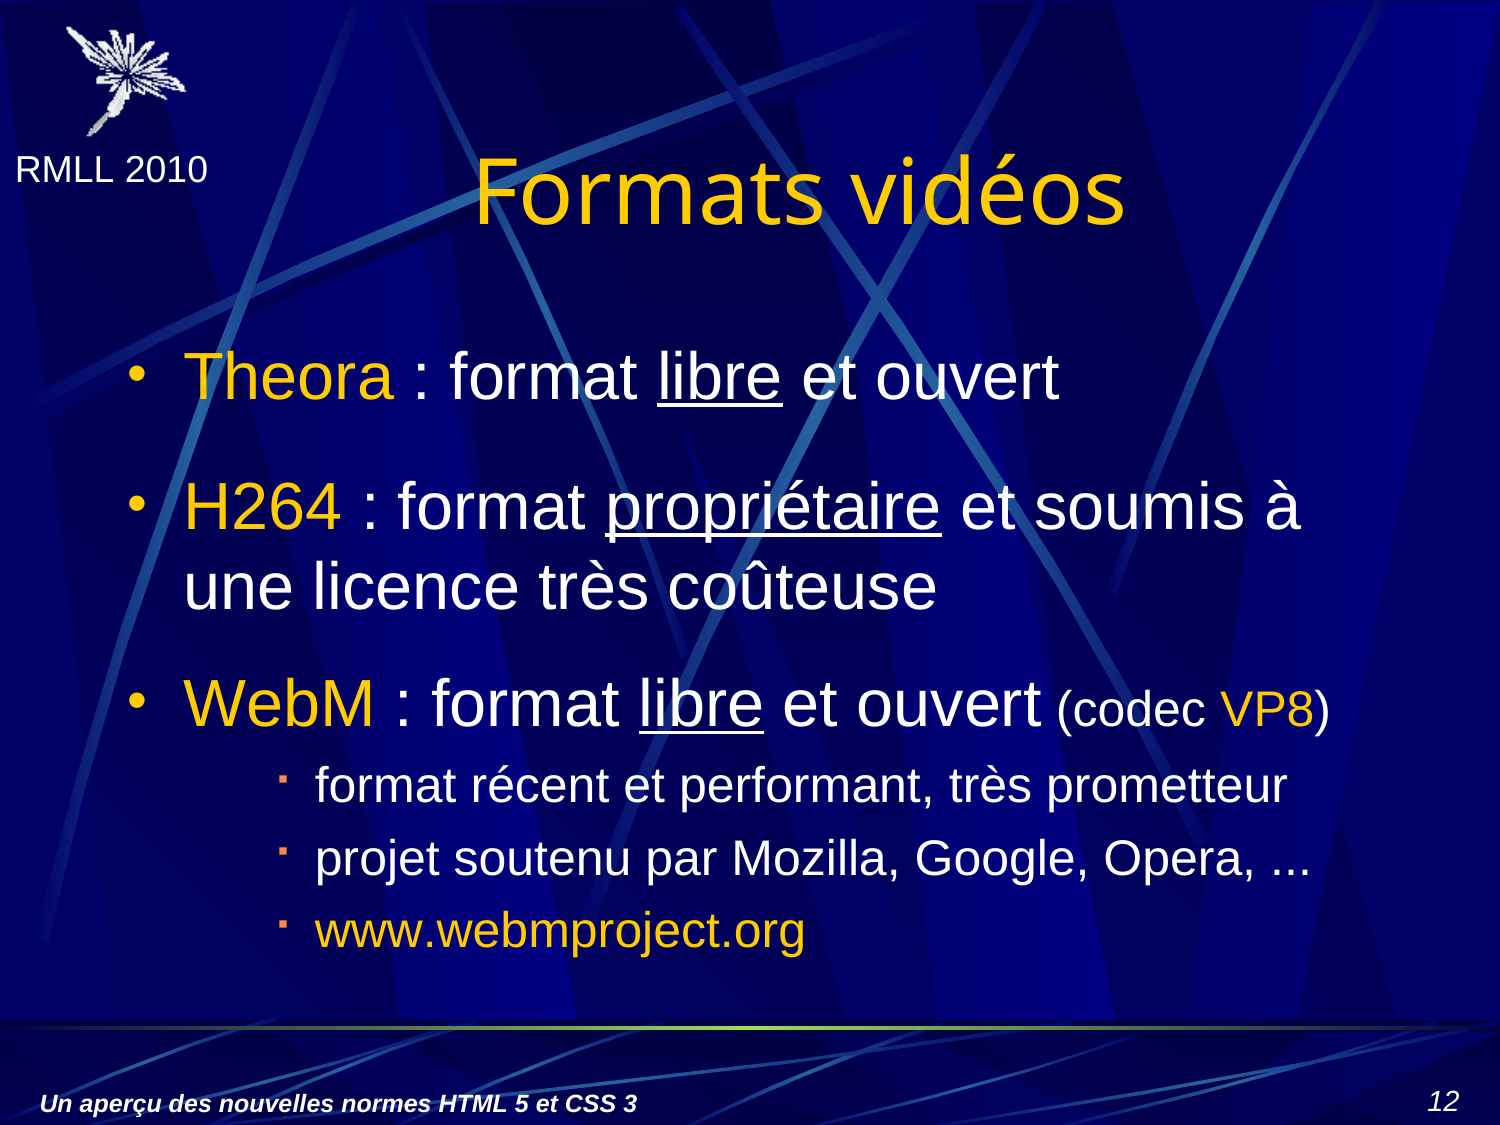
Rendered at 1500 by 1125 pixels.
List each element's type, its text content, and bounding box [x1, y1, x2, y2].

picture [62, 24, 188, 138]
title Formats vidéos [224, 87, 1375, 288]
list Theora : format libre et ouvert H264 : format propriétaire et soumis à une licence très coûteuse WebM : format libre et ouvert (codec VP8) format récent et performant, très prometteur projet soutenu par Mozilla, Google, Opera, ... www.webmproject.org [112, 324, 1438, 1001]
